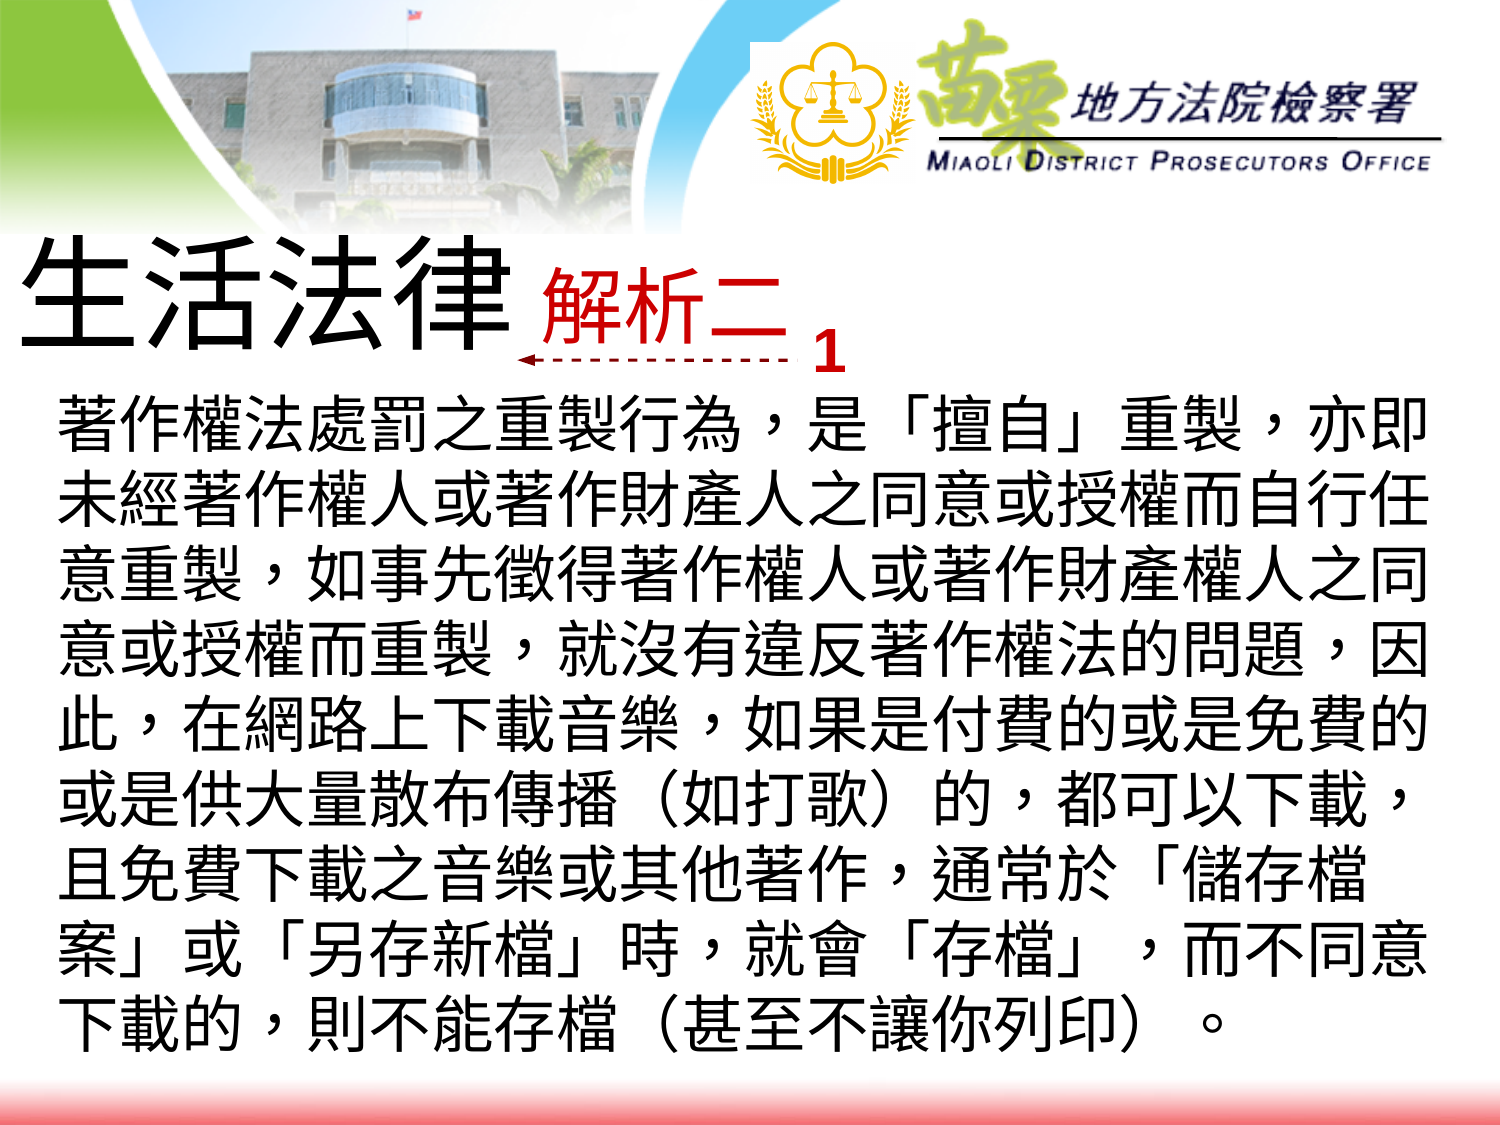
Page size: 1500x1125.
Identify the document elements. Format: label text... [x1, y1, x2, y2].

text_box 解析二 [525, 247, 805, 362]
text_box 著作權法處罰之重製行為，是「擅自」重製，亦即未經著作權人或著作財產人之同意或授權而自行任意重製，如事先徵得著作權人或著作財產權人之同意或授權而重製，就沒有違反著作權法的問題，因此，在網路上下載音樂，如果是付費的或是免費的或是供大量散布傳播（如打歌）的，都可以下載，且免費下載之音樂或其他著作，通常於「儲存檔案」或「另存新檔」時，就會「存檔」，而不同意下載的，則不能存檔（甚至不讓你列印）。 [41, 378, 1494, 1067]
text_box 生活法律 [0, 208, 531, 374]
picture [0, 1026, 1500, 1125]
text_box 1 [797, 302, 862, 393]
